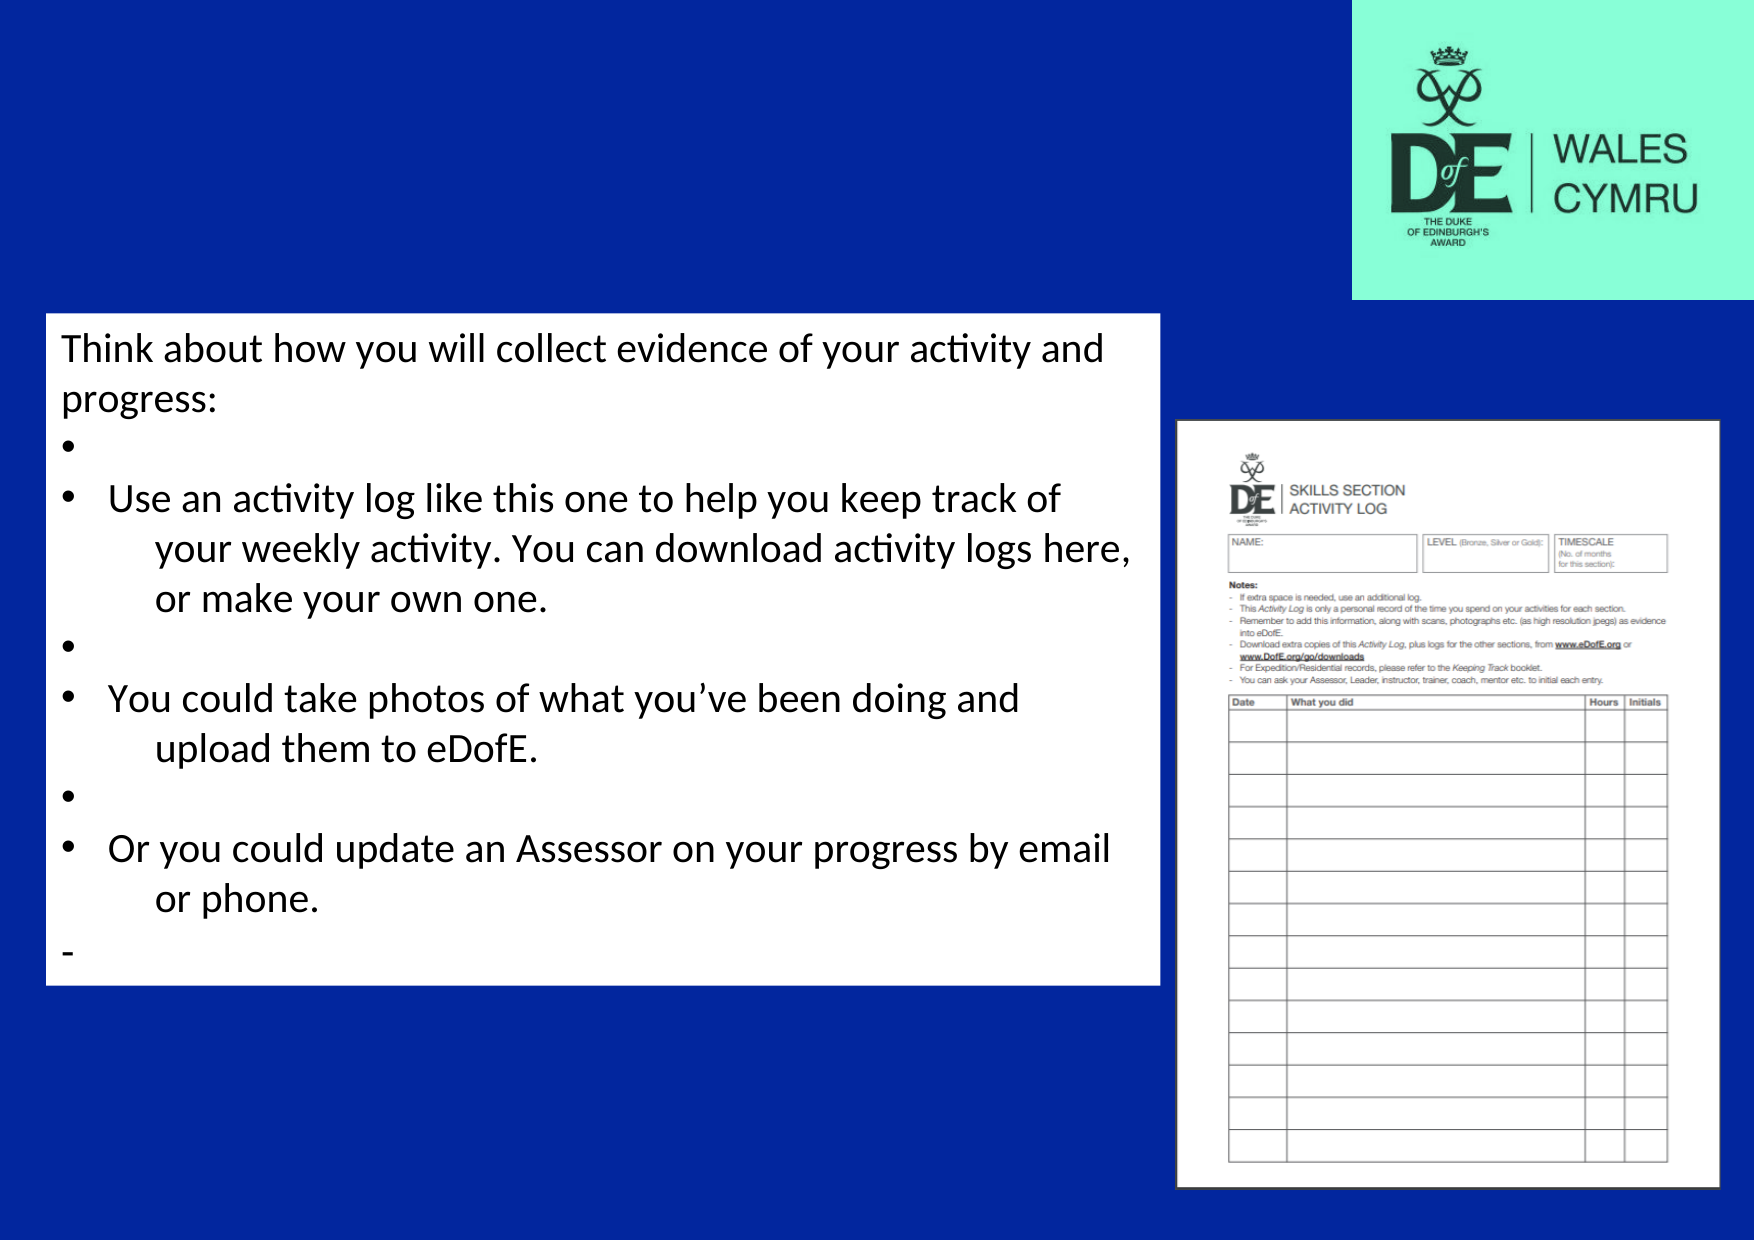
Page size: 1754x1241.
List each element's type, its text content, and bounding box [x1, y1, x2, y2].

picture [1175, 419, 1721, 1190]
text_box Think about how you will collect evidence of your activity and progress: Use an activity log like this one to help you keep track of your weekly activity. You can download activity logs here, or make your own one. You could take photos of what you’ve been doing and upload them to eDofE. Or you could update an Assessor on your progress by email or phone. [46, 313, 1161, 985]
title Step 4. Evidence [46, 0, 1630, 237]
